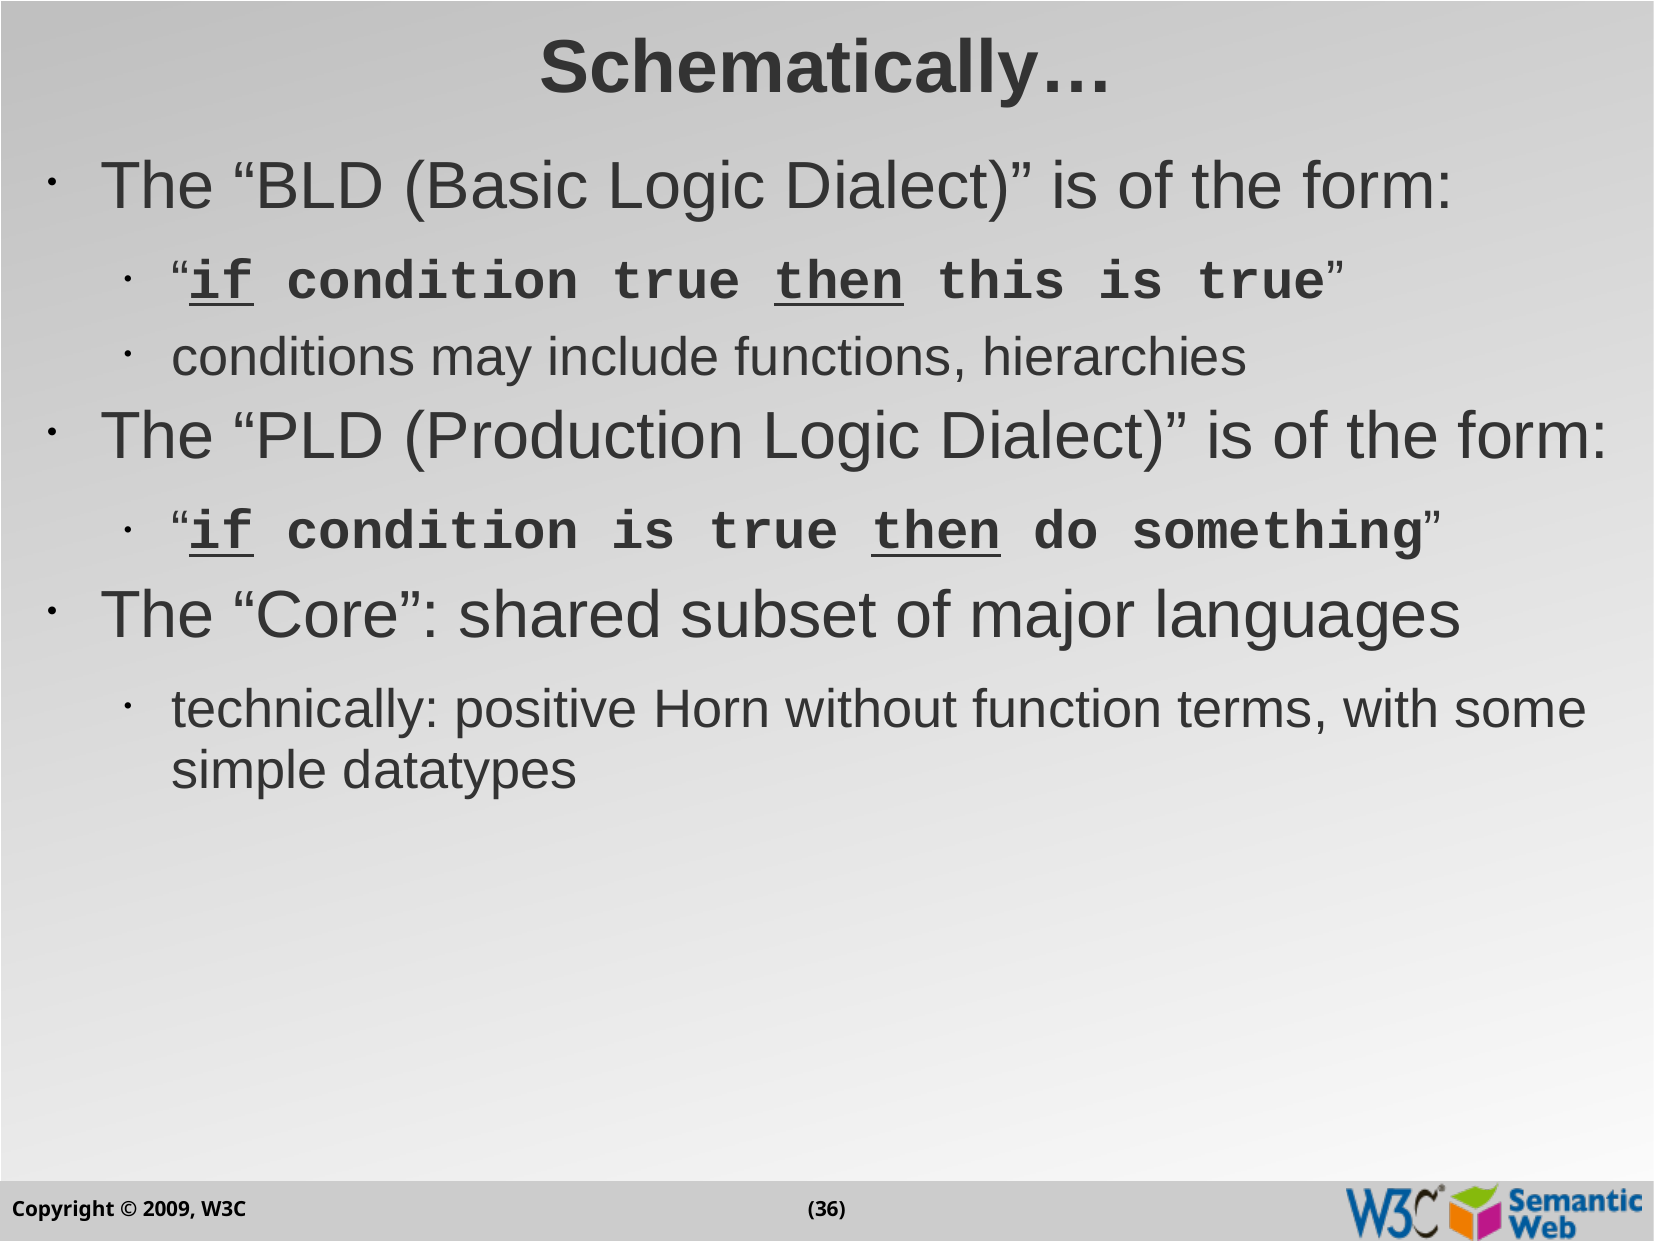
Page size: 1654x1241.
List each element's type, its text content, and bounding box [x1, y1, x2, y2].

list The “BLD (Basic Logic Dialect)” is of the form: “if condition true then this is true” conditions may include functions, hierarchies The “PLD (Production Logic Dialect)” is of the form: “if condition is true then do something” The “Core”: shared subset of major languages technically: positive Horn without function terms, with some simple datatypes [29, 147, 1624, 1134]
picture [1, 1, 1654, 5]
title Schematically… [0, 5, 1654, 125]
picture [1, 125, 1654, 1241]
